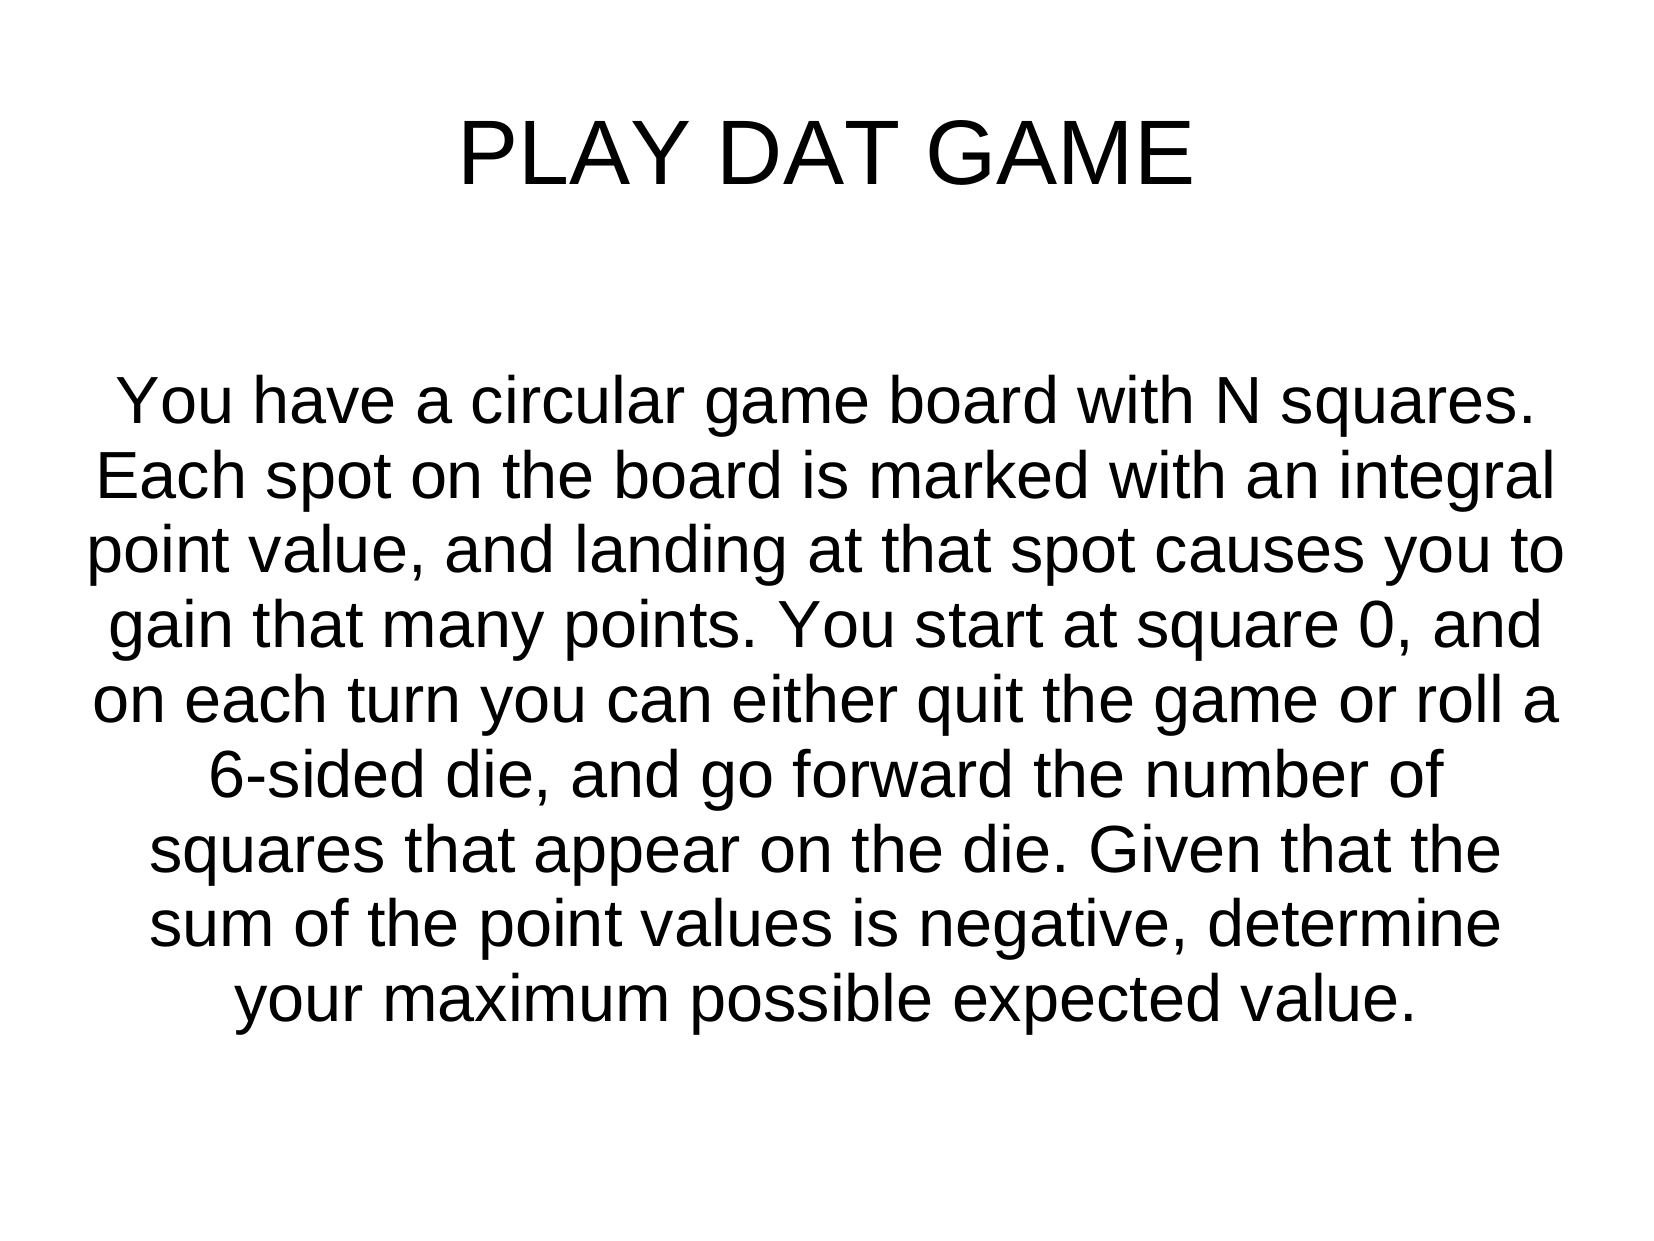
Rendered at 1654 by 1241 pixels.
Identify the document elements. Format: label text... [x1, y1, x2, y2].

subtitle You have a circular game board with N squares. Each spot on the board is marked with an integral point value, and landing at that spot causes you to gain that many points. You start at square 0, and on each turn you can either quit the game or roll a 6-sided die, and go forward the number of squares that appear on the die. Given that the sum of the point values is negative, determine your maximum possible expected value. [82, 297, 1571, 1102]
title PLAY DAT GAME [82, 56, 1571, 250]
